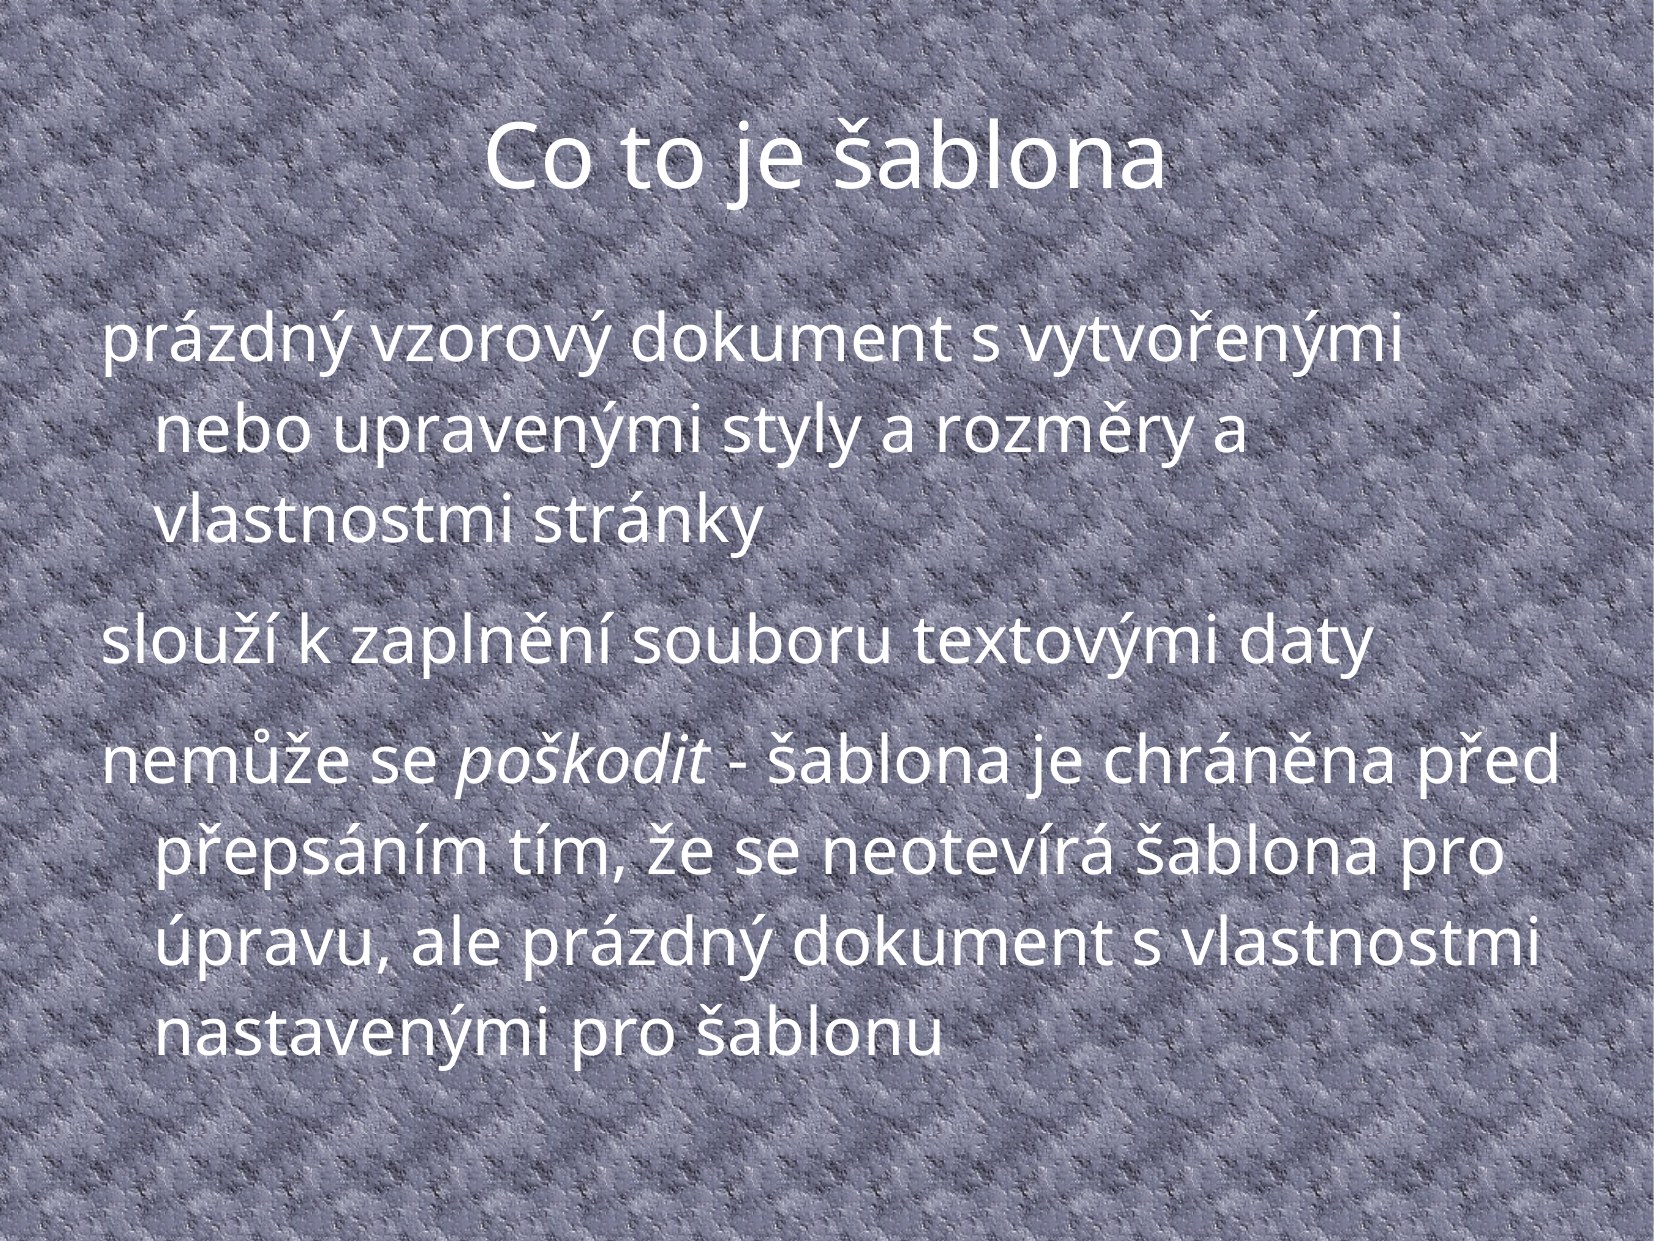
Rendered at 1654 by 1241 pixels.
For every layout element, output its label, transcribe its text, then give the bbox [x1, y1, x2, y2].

title Co to je šablona [82, 49, 1571, 257]
picture [0, 0, 1654, 1241]
list prázdný vzorový dokument s vytvořenými nebo upravenými styly a rozměry a vlastnostmi stránky slouží k zaplnění souboru textovými daty nemůže se poškodit - šablona je chráněna před přepsáním tím, že se neotevírá šablona pro úpravu, ale prázdný dokument s vlastnostmi nastavenými pro šablonu [82, 290, 1571, 1109]
